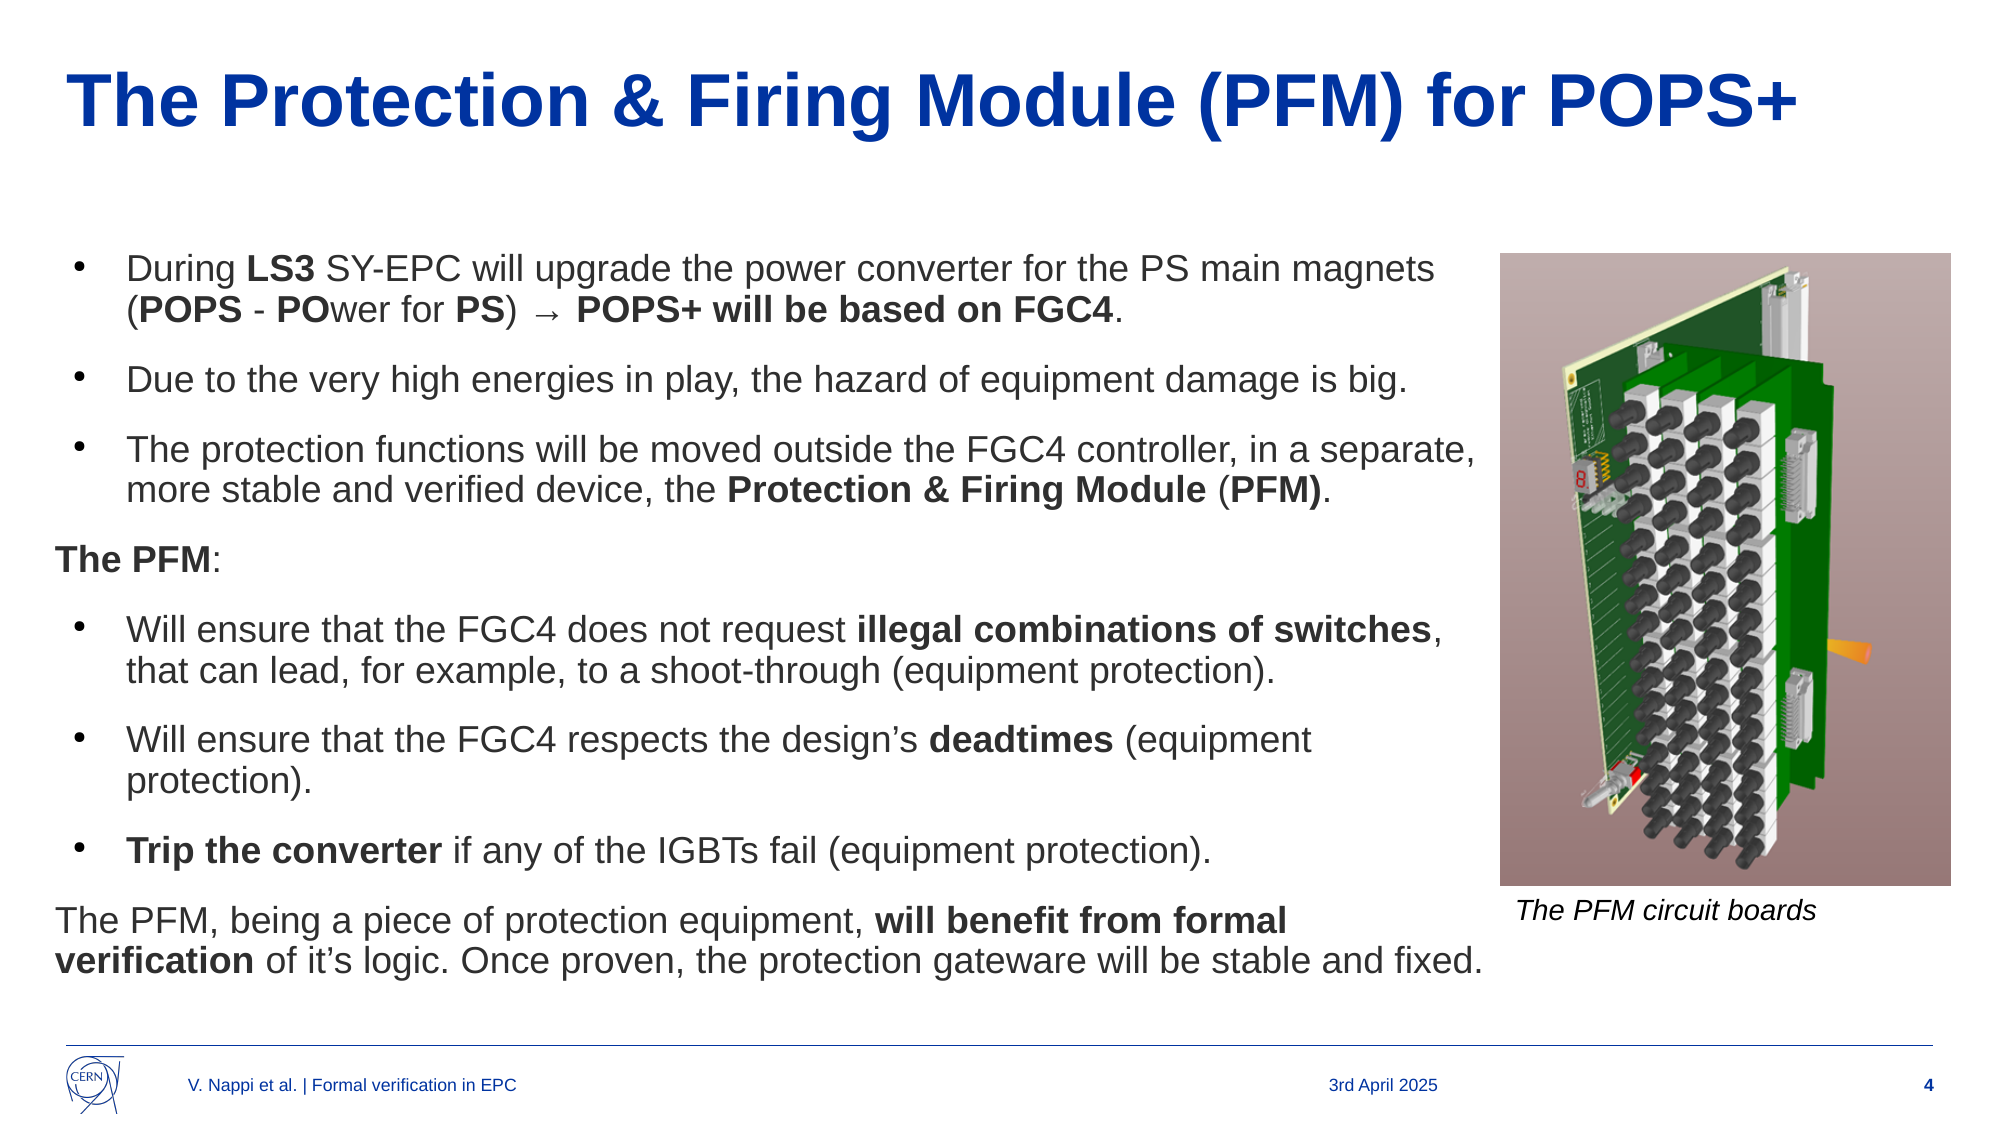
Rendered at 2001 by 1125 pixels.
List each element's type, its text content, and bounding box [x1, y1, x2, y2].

list During LS3 SY-EPC will upgrade the power converter for the PS main magnets (POPS - POwer for PS) → POPS+ will be based on FGC4. Due to the very high energies in play, the hazard of equipment damage is big. The protection functions will be moved outside the FGC4 controller, in a separate, more stable and verified device, the Protection & Firing Module (PFM). The PFM: Will ensure that the FGC4 does not request illegal combinations of switches, that can lead, for example, to a shoot-through (equipment protection). Will ensure that the FGC4 respects the design’s deadtimes (equipment protection). Trip the converter if any of the IGBTs fail (equipment protection). The PFM, being a piece of protection equipment, will benefit from formal verification of it’s logic. Once proven, the protection gateware will be stable and fixed. [55, 249, 1489, 1006]
title The Protection & Firing Module (PFM) for POPS+ [66, 61, 1933, 237]
text_box The PFM circuit boards [1500, 886, 1911, 974]
picture [1500, 253, 1951, 887]
